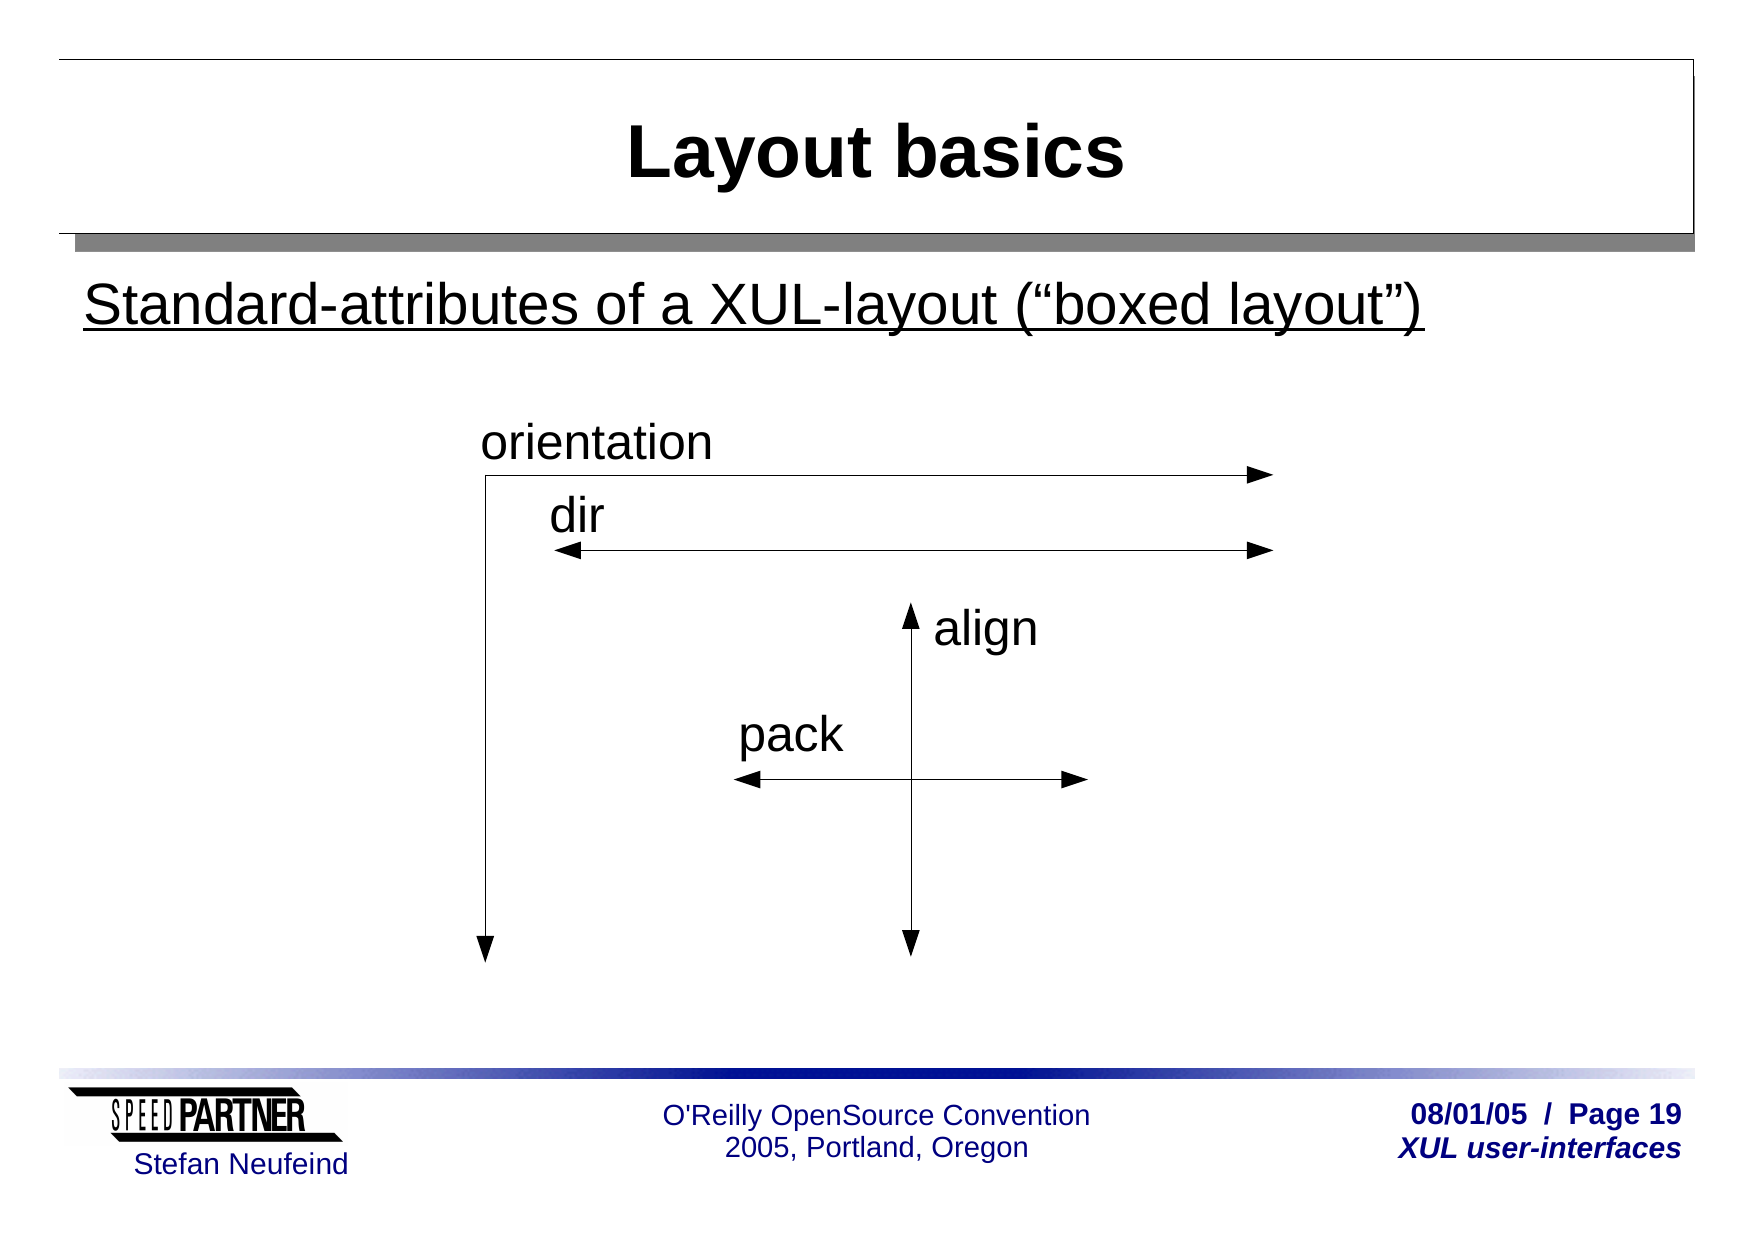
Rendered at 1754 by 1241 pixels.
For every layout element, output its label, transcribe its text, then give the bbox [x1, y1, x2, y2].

title Layout basics [59, 59, 1695, 244]
list Standard-attributes of a XUL-layout (“boxed layout”) [71, 272, 1695, 1055]
picture [64, 1082, 348, 1146]
picture [59, 1068, 1695, 1079]
